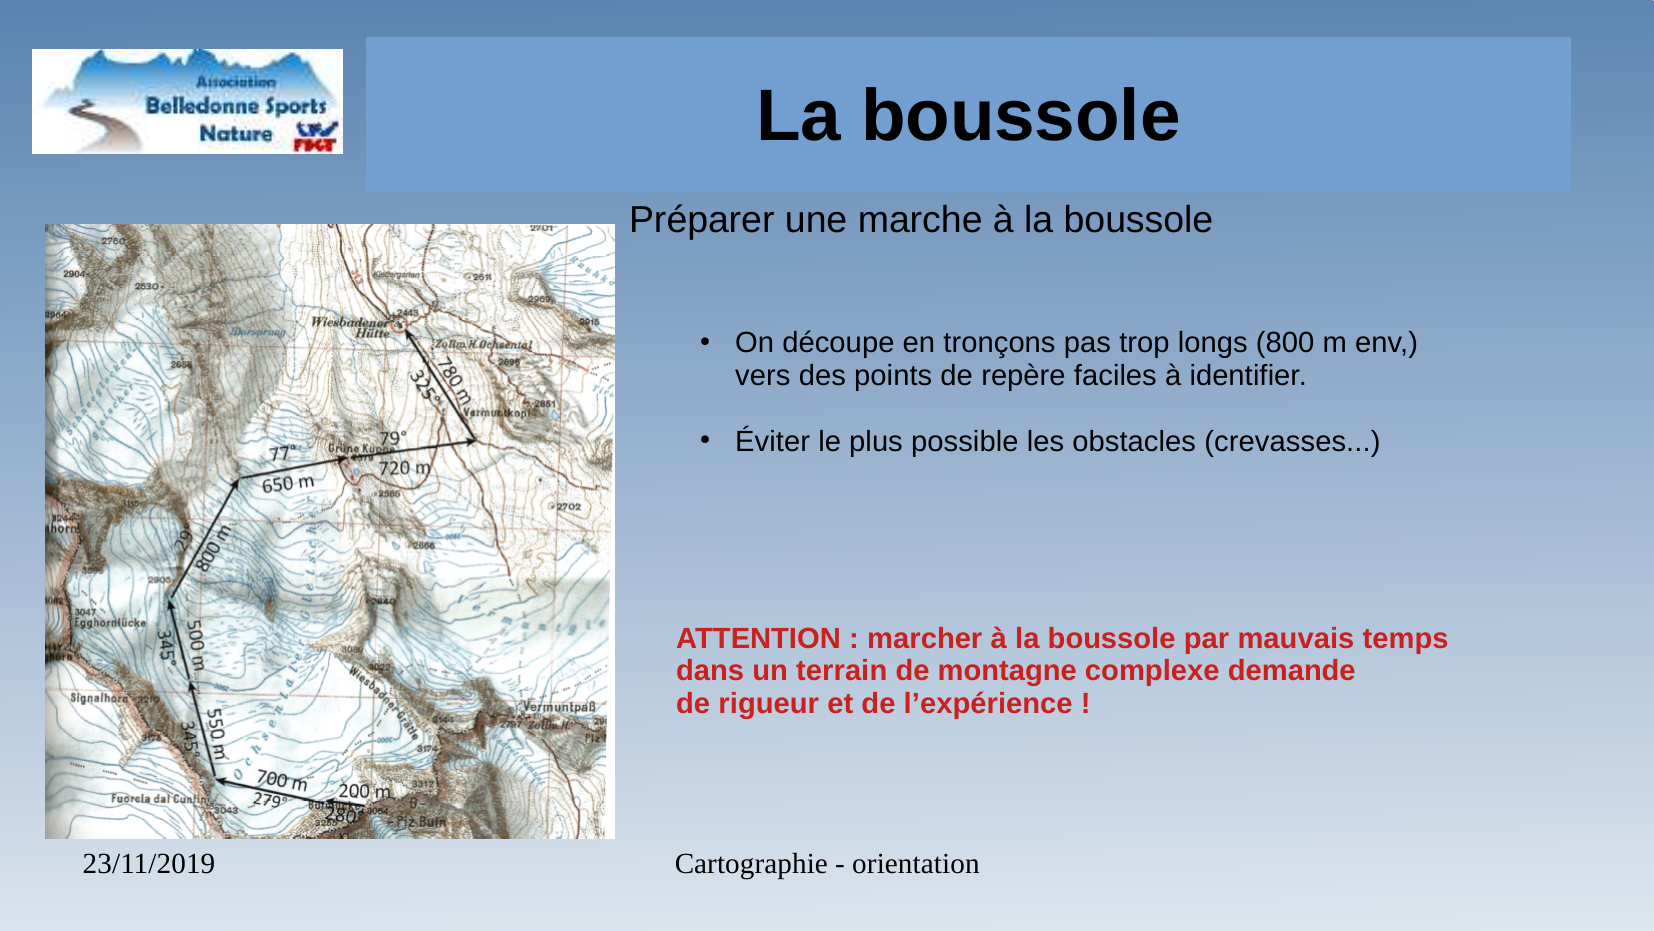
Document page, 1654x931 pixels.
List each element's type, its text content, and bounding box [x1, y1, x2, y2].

picture [45, 224, 615, 839]
title La boussole [366, 37, 1571, 193]
text_box On découpe en tronçons pas trop longs (800 m env,) vers des points de repère faciles à identifier. Éviter le plus possible les obstacles (crevasses...) [685, 318, 1435, 465]
text_box Préparer une marche à la boussole [614, 191, 1229, 249]
text_box ATTENTION : marcher à la boussole par mauvais temps dans un terrain de montagne complexe demande de rigueur et de l’expérience ! [661, 614, 1473, 728]
picture [32, 49, 343, 154]
